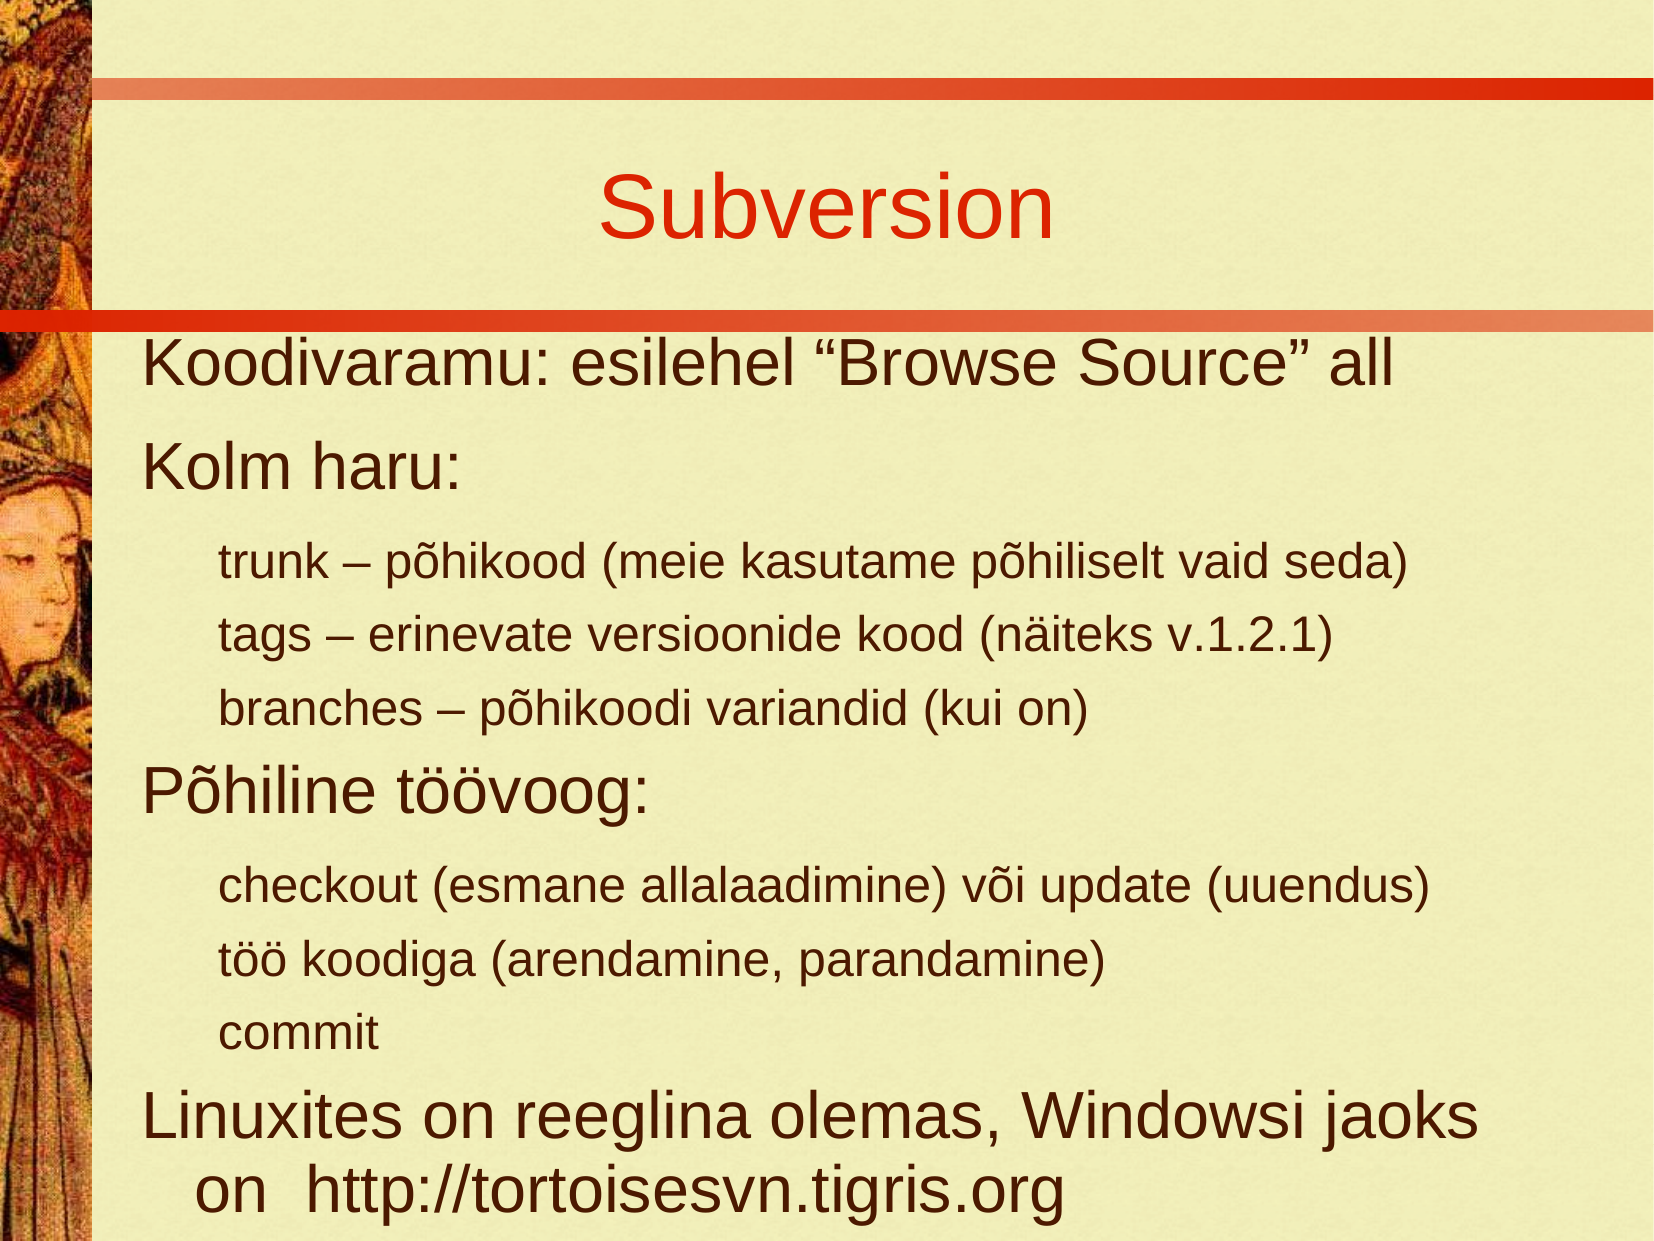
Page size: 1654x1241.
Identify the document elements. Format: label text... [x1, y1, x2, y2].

list Koodivaramu: esilehel “Browse Source” all Kolm haru: trunk – põhikood (meie kasutame põhiliselt vaid seda) tags – erinevate versioonide kood (näiteks v.1.2.1) branches – põhikoodi variandid (kui on) Põhiline töövoog: checkout (esmane allalaadimine) või update (uuendus) töö koodiga (arendamine, parandamine) commit Linuxites on reeglina olemas, Windowsi jaoks on http://tortoisesvn.tigris.org [123, 324, 1536, 1228]
picture [0, 0, 1654, 310]
picture [0, 332, 1654, 1241]
title Subversion [121, 102, 1534, 311]
